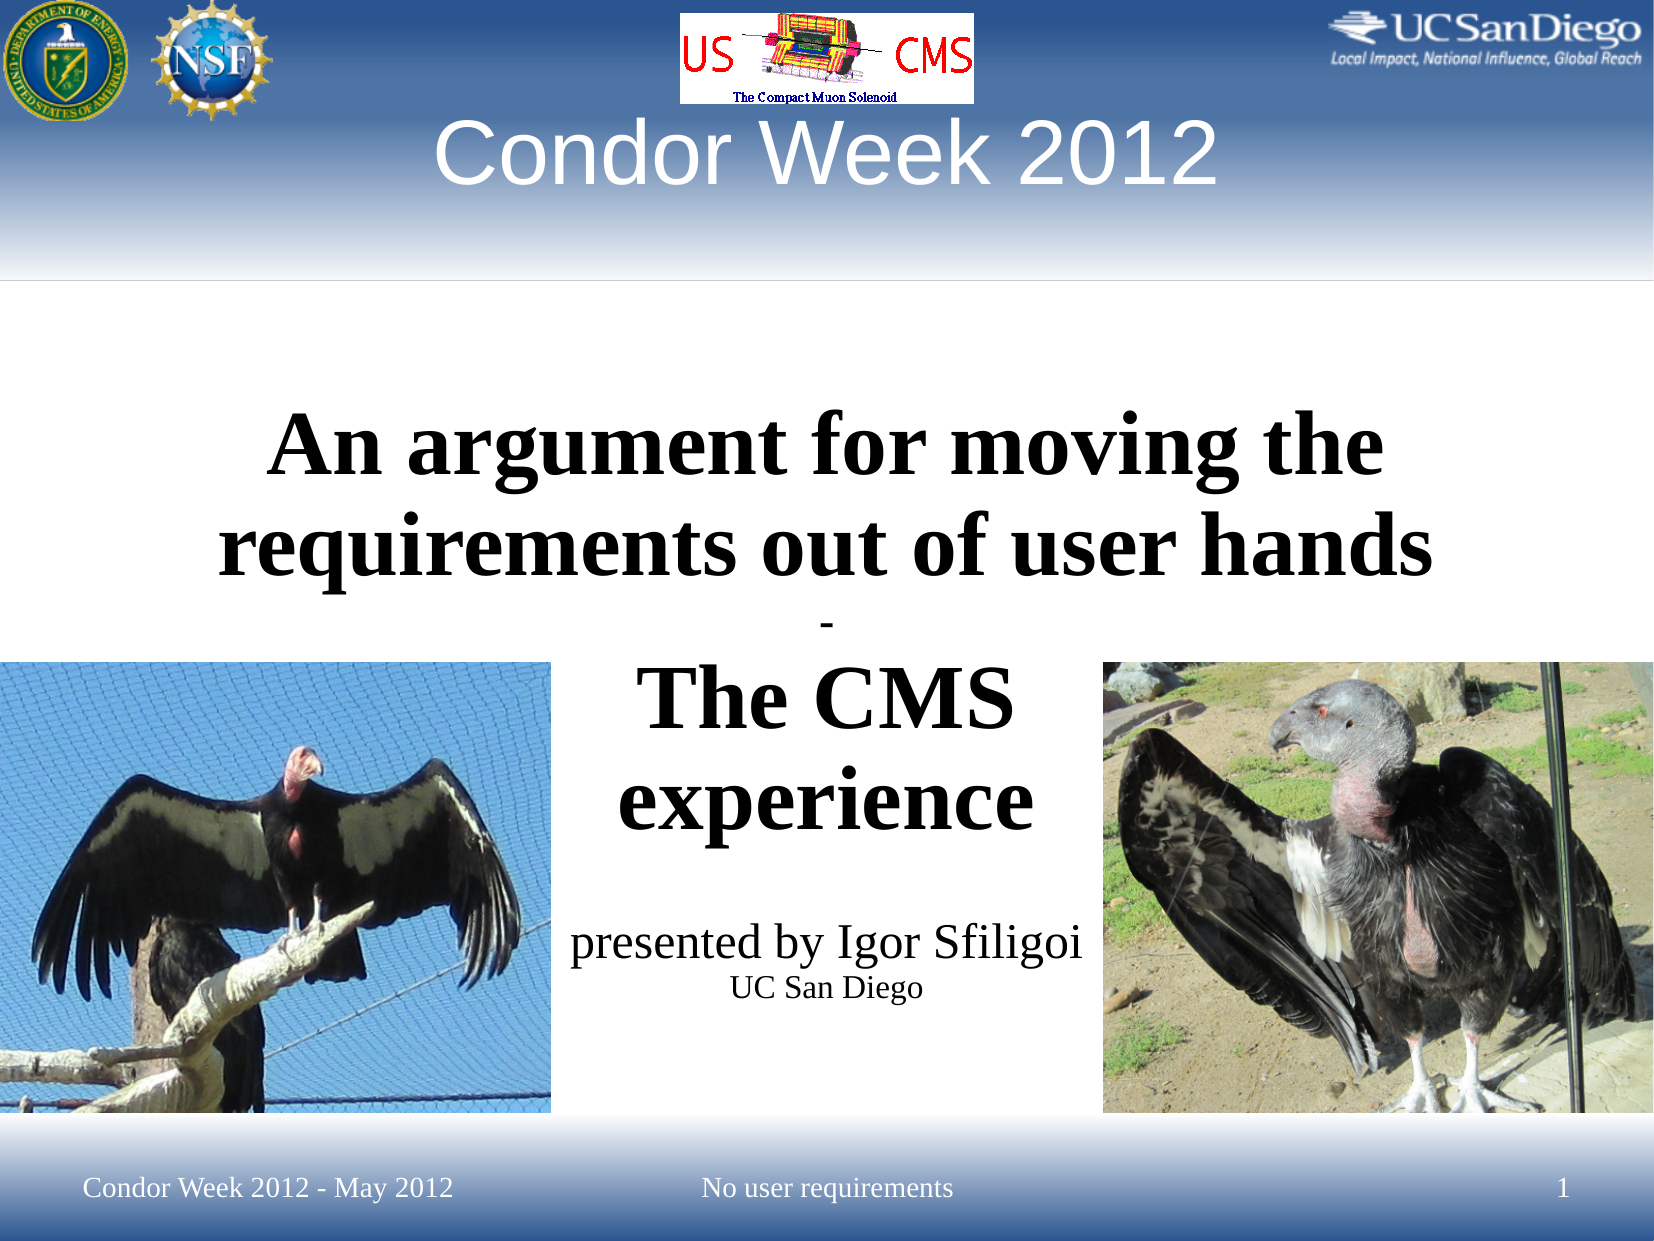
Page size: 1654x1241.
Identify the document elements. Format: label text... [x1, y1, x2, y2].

title Condor Week 2012 [82, 56, 1571, 250]
picture [0, 662, 551, 1114]
subtitle An argument for moving the requirements out of user hands - The CMS experience presented by Igor Sfiligoi UC San Diego [82, 297, 1571, 1102]
picture [0, 0, 1654, 288]
picture [1103, 662, 1654, 1113]
